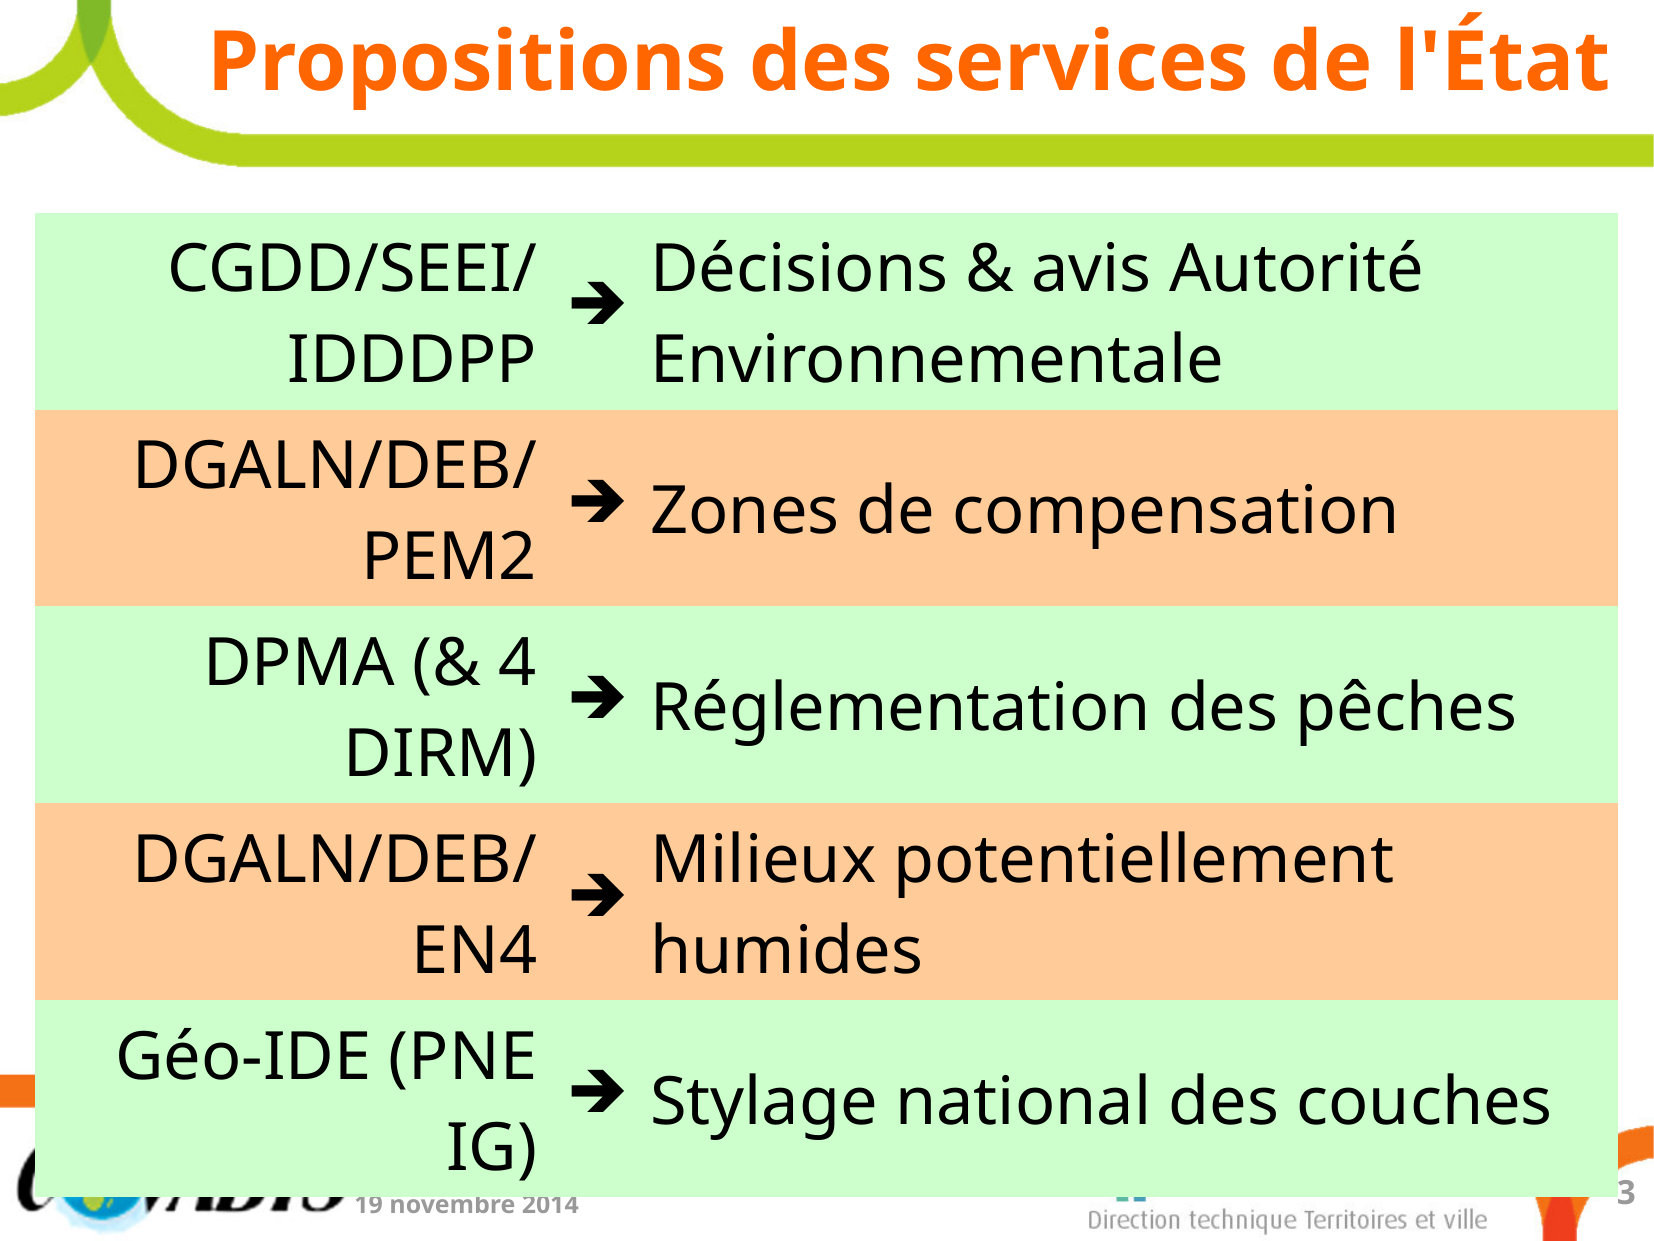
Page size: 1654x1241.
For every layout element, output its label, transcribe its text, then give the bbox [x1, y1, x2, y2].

table_cell Zones de compensation [635, 410, 1618, 606]
table_cell  [552, 410, 635, 606]
table_cell Géo-IDE (PNE IG) [35, 1000, 552, 1197]
table_cell Réglementation des pêches [635, 606, 1618, 803]
table_cell DPMA (& 4 DIRM) [35, 606, 552, 803]
table_cell  [552, 606, 635, 803]
table_cell DGALN/DEB/EN4 [35, 803, 552, 1000]
table_header  [552, 213, 635, 410]
picture [0, 0, 1654, 1241]
table_header Décisions & avis Autorité Environnementale [635, 213, 1618, 410]
table_cell  [552, 1000, 635, 1197]
table_cell  [552, 803, 635, 1000]
table_cell Stylage national des couches [635, 1000, 1618, 1197]
table_cell Milieux potentiellement humides [635, 803, 1618, 1000]
table_header CGDD/SEEI/IDDDPP [35, 213, 552, 410]
title Propositions des services de l'État [177, 0, 1613, 172]
table_cell DGALN/DEB/PEM2 [35, 410, 552, 606]
